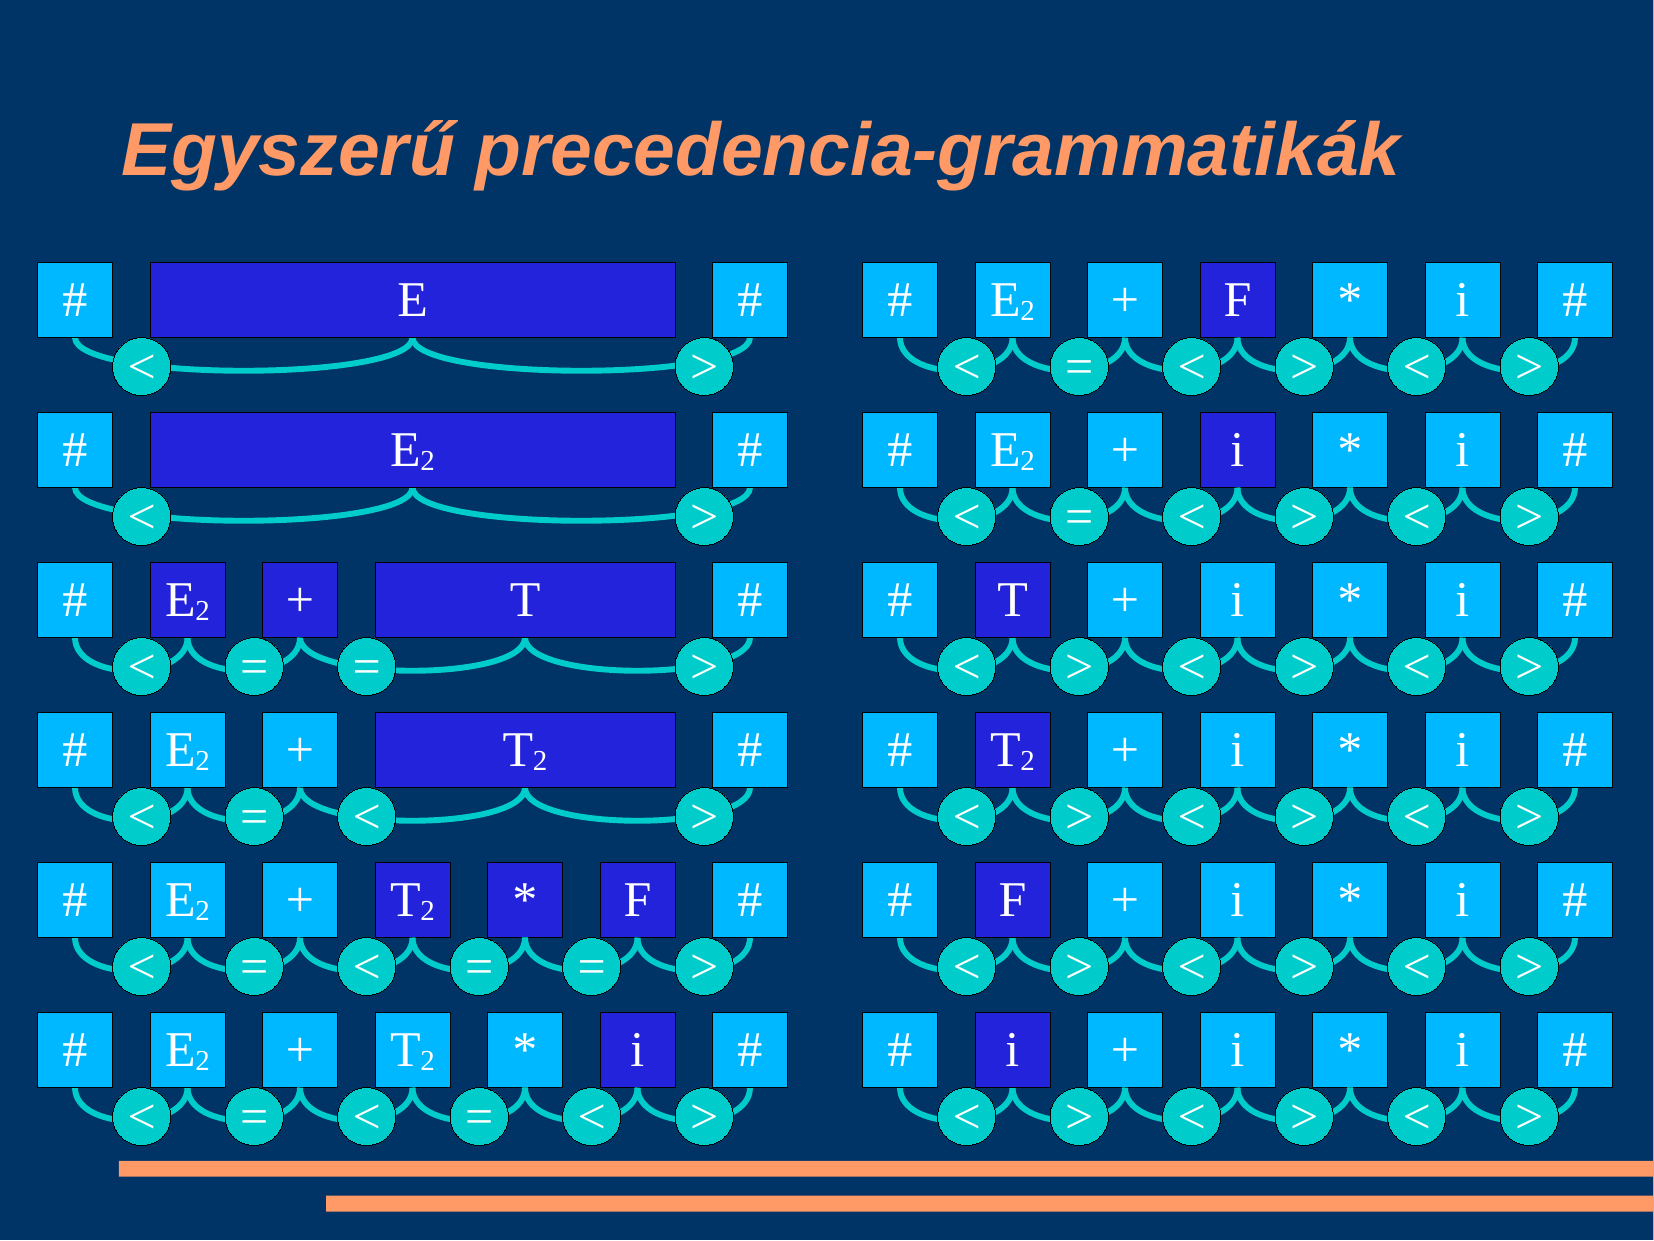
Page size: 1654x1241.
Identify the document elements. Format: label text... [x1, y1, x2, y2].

text_box < [112, 1087, 171, 1146]
text_box E [150, 262, 676, 338]
text_box < [1387, 937, 1446, 996]
text_box > [1275, 487, 1334, 546]
text_box + [262, 1012, 338, 1088]
text_box E2 [150, 862, 226, 938]
text_box < [937, 1087, 996, 1146]
text_box < [937, 937, 996, 996]
text_box * [1312, 412, 1388, 488]
text_box # [712, 412, 788, 488]
text_box < [937, 787, 996, 846]
text_box > [1050, 637, 1109, 696]
text_box < [1162, 787, 1221, 846]
text_box < [562, 1087, 621, 1146]
text_box E2 [975, 412, 1051, 488]
text_box < [337, 937, 396, 996]
text_box > [1275, 787, 1334, 846]
text_box i [1200, 712, 1276, 788]
text_box # [862, 412, 938, 488]
text_box > [675, 337, 734, 396]
text_box > [1500, 637, 1559, 696]
text_box # [37, 1012, 113, 1088]
text_box i [1200, 412, 1276, 488]
text_box < [112, 937, 171, 996]
text_box < [112, 487, 171, 546]
text_box # [862, 712, 938, 788]
text_box i [600, 1012, 676, 1088]
text_box = [225, 787, 284, 846]
text_box E2 [150, 412, 676, 488]
text_box i [1425, 712, 1501, 788]
text_box E2 [150, 562, 226, 638]
text_box > [1275, 637, 1334, 696]
text_box # [37, 862, 113, 938]
text_box T [975, 562, 1051, 638]
text_box + [1087, 862, 1163, 938]
text_box > [675, 1087, 734, 1146]
text_box # [1537, 412, 1613, 488]
text_box = [337, 637, 396, 696]
text_box # [712, 712, 788, 788]
text_box < [337, 787, 396, 846]
text_box > [1500, 337, 1559, 396]
text_box # [37, 562, 113, 638]
text_box F [975, 862, 1051, 938]
text_box i [1200, 562, 1276, 638]
text_box > [675, 637, 734, 696]
text_box F [1200, 262, 1276, 338]
text_box * [487, 862, 563, 938]
text_box i [1425, 412, 1501, 488]
text_box = [225, 937, 284, 996]
text_box = [225, 1087, 284, 1146]
text_box = [1050, 337, 1109, 396]
text_box + [262, 562, 338, 638]
text_box * [1312, 862, 1388, 938]
text_box < [1162, 1087, 1221, 1146]
text_box # [37, 712, 113, 788]
text_box > [1050, 1087, 1109, 1146]
text_box = [562, 937, 621, 996]
text_box < [1387, 487, 1446, 546]
text_box # [712, 862, 788, 938]
text_box = [225, 637, 284, 696]
text_box < [1162, 937, 1221, 996]
text_box T2 [975, 712, 1051, 788]
text_box # [712, 262, 788, 338]
text_box < [1387, 637, 1446, 696]
text_box > [675, 787, 734, 846]
text_box < [337, 1087, 396, 1146]
text_box + [1087, 562, 1163, 638]
text_box > [1275, 337, 1334, 396]
text_box < [1162, 637, 1221, 696]
text_box > [1500, 937, 1559, 996]
text_box # [37, 412, 113, 488]
text_box * [1312, 262, 1388, 338]
text_box > [1500, 487, 1559, 546]
text_box i [1425, 562, 1501, 638]
text_box > [1275, 937, 1334, 996]
text_box = [450, 937, 509, 996]
text_box > [1500, 1087, 1559, 1146]
text_box F [600, 862, 676, 938]
text_box < [937, 337, 996, 396]
text_box + [1087, 712, 1163, 788]
text_box + [262, 712, 338, 788]
text_box i [975, 1012, 1051, 1088]
text_box > [675, 937, 734, 996]
text_box < [1387, 787, 1446, 846]
text_box E2 [975, 262, 1051, 338]
text_box * [1312, 1012, 1388, 1088]
text_box i [1425, 262, 1501, 338]
text_box * [1312, 712, 1388, 788]
text_box > [1050, 787, 1109, 846]
text_box # [1537, 862, 1613, 938]
text_box < [112, 787, 171, 846]
text_box # [37, 262, 113, 338]
text_box # [862, 1012, 938, 1088]
text_box < [1387, 1087, 1446, 1146]
text_box < [1162, 487, 1221, 546]
text_box < [112, 337, 171, 396]
text_box T2 [375, 1012, 451, 1088]
text_box i [1425, 1012, 1501, 1088]
text_box # [1537, 262, 1613, 338]
text_box # [712, 562, 788, 638]
text_box * [487, 1012, 563, 1088]
text_box * [1312, 562, 1388, 638]
text_box E2 [150, 1012, 226, 1088]
text_box > [675, 487, 734, 546]
text_box # [862, 862, 938, 938]
text_box < [1162, 337, 1221, 396]
text_box # [1537, 562, 1613, 638]
text_box < [937, 487, 996, 546]
text_box # [712, 1012, 788, 1088]
text_box > [1275, 1087, 1334, 1146]
text_box # [862, 562, 938, 638]
text_box + [1087, 412, 1163, 488]
text_box + [1087, 262, 1163, 338]
text_box = [450, 1087, 509, 1146]
text_box # [1537, 1012, 1613, 1088]
text_box i [1200, 862, 1276, 938]
text_box i [1200, 1012, 1276, 1088]
text_box E2 [150, 712, 226, 788]
text_box i [1425, 862, 1501, 938]
text_box T2 [375, 712, 676, 788]
text_box # [862, 262, 938, 338]
text_box T [375, 562, 676, 638]
text_box T2 [375, 862, 451, 938]
text_box # [1537, 712, 1613, 788]
title Egyszerű precedencia-grammatikák [121, 46, 1534, 254]
text_box < [1387, 337, 1446, 396]
text_box < [112, 637, 171, 696]
text_box + [1087, 1012, 1163, 1088]
text_box = [1050, 487, 1109, 546]
text_box + [262, 862, 338, 938]
text_box > [1500, 787, 1559, 846]
text_box > [1050, 937, 1109, 996]
text_box < [937, 637, 996, 696]
